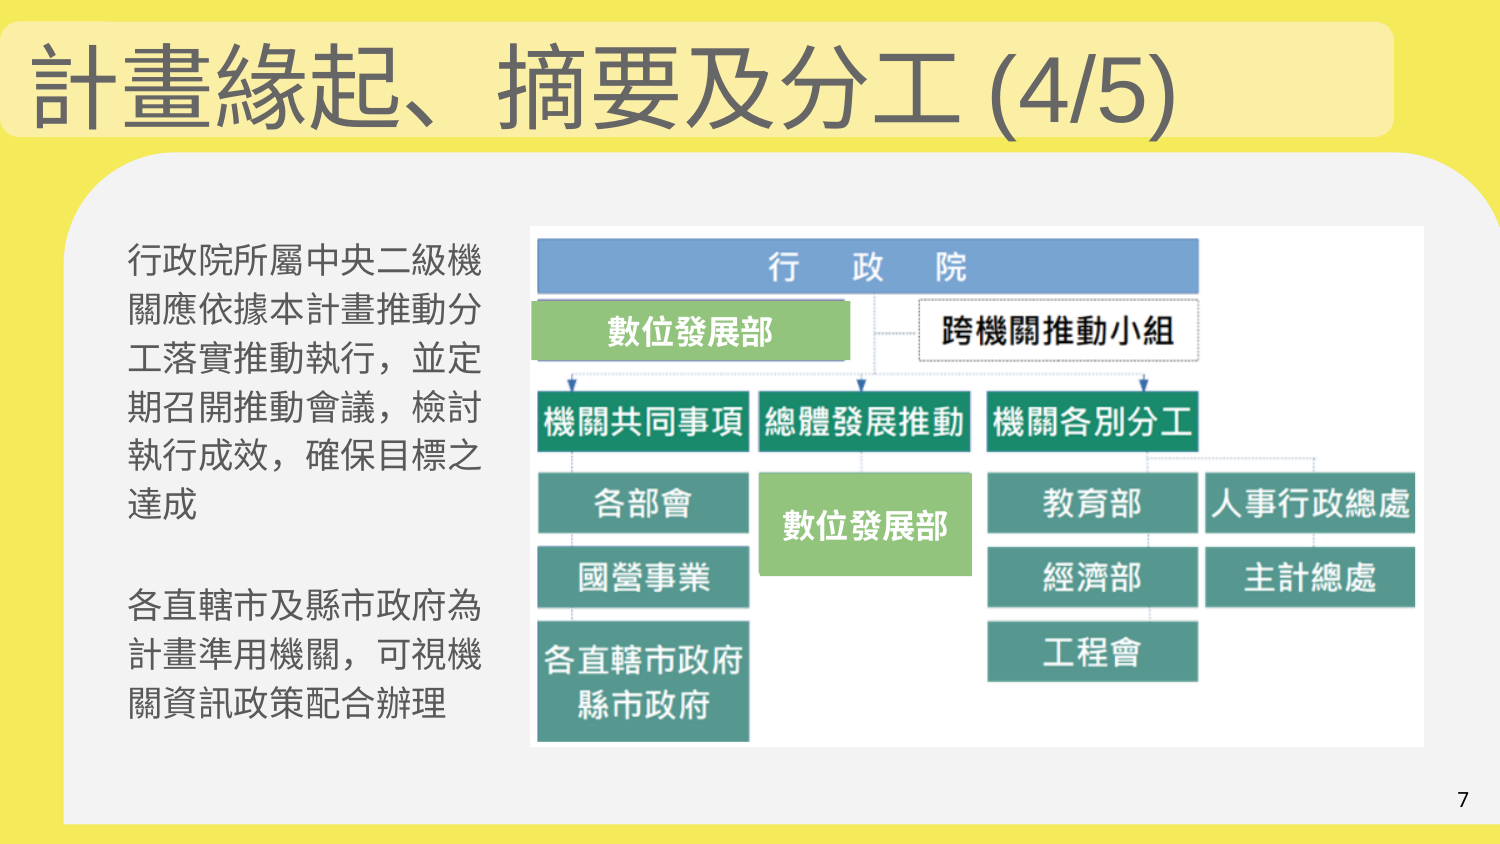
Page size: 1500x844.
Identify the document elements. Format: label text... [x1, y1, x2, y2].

slide_number <編號> [1394, 769, 1484, 834]
text_box 計畫緣起、摘要及分工(4/5) [11, 13, 1411, 157]
picture [530, 226, 1424, 747]
text_box [0, 23, 11, 136]
text_box [63, 153, 1500, 825]
text_box 行政院所屬中央二級機關應依據本計畫推動分工落實推動執行，並定期召開推動會議，檢討執行成效，確保目標之達成 各直轄市及縣市政府為計畫準用機關，可視機關資訊政策配合辦理 [112, 216, 525, 774]
text_box 數位發展部 [531, 301, 851, 361]
text_box 數位發展部 [759, 473, 972, 577]
